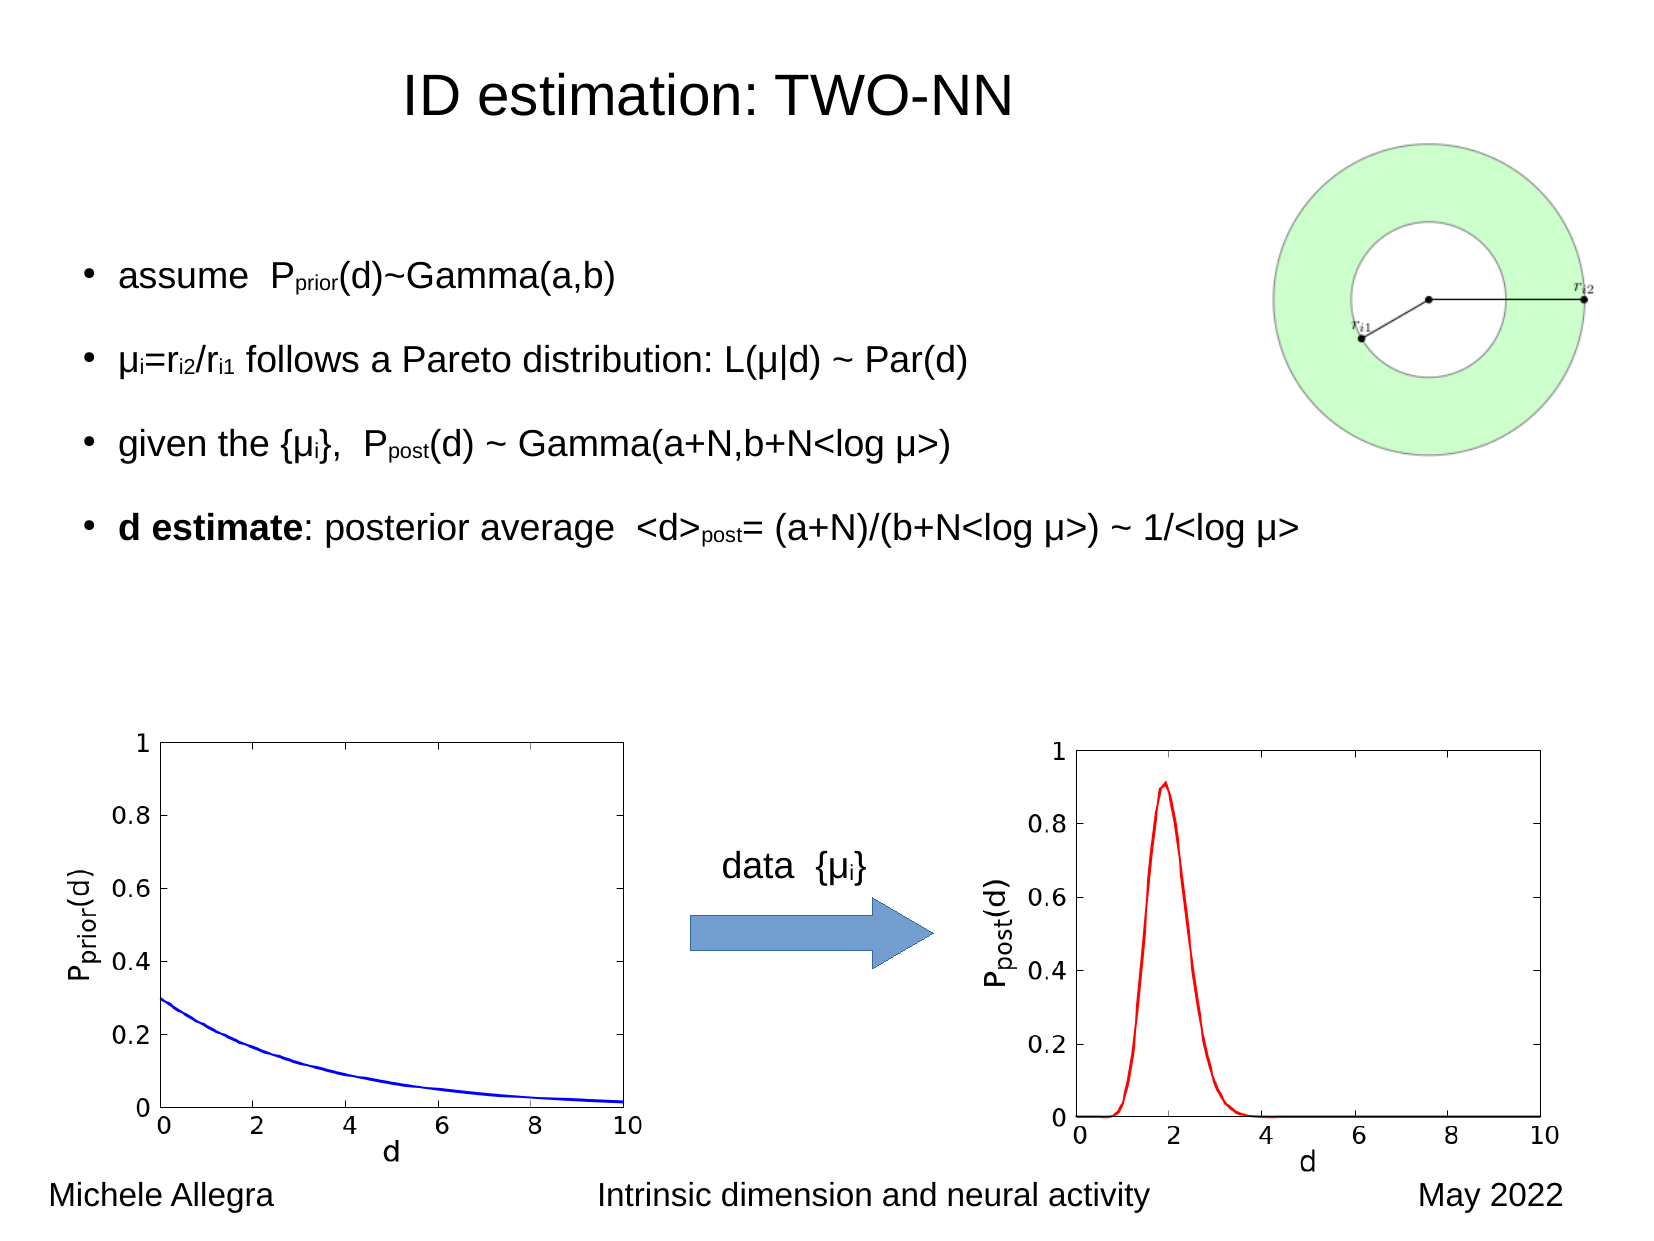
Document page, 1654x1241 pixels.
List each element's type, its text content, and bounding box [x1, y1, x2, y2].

text_box assume Pprior(d)~Gamma(a,b) μi=ri2/ri1 follows a Pareto distribution: L(μ|d) ~ Par(d) given the {μi}, Ppost(d) ~ Gamma(a+N,b+N<log μ>) d estimate: posterior average <d>post= (a+N)/(b+N<log μ>) ~ 1/<log μ> [82, 130, 1571, 756]
text_box [690, 897, 934, 969]
picture [980, 731, 1567, 1168]
picture [1335, 100, 1646, 482]
title ID estimation: TWO-NN [82, 44, 1335, 130]
text_box data {μi} [721, 837, 876, 893]
picture [64, 723, 650, 1162]
text_box Michele Allegra Intrinsic dimension and neural activity May 2022 [33, 1168, 1603, 1221]
